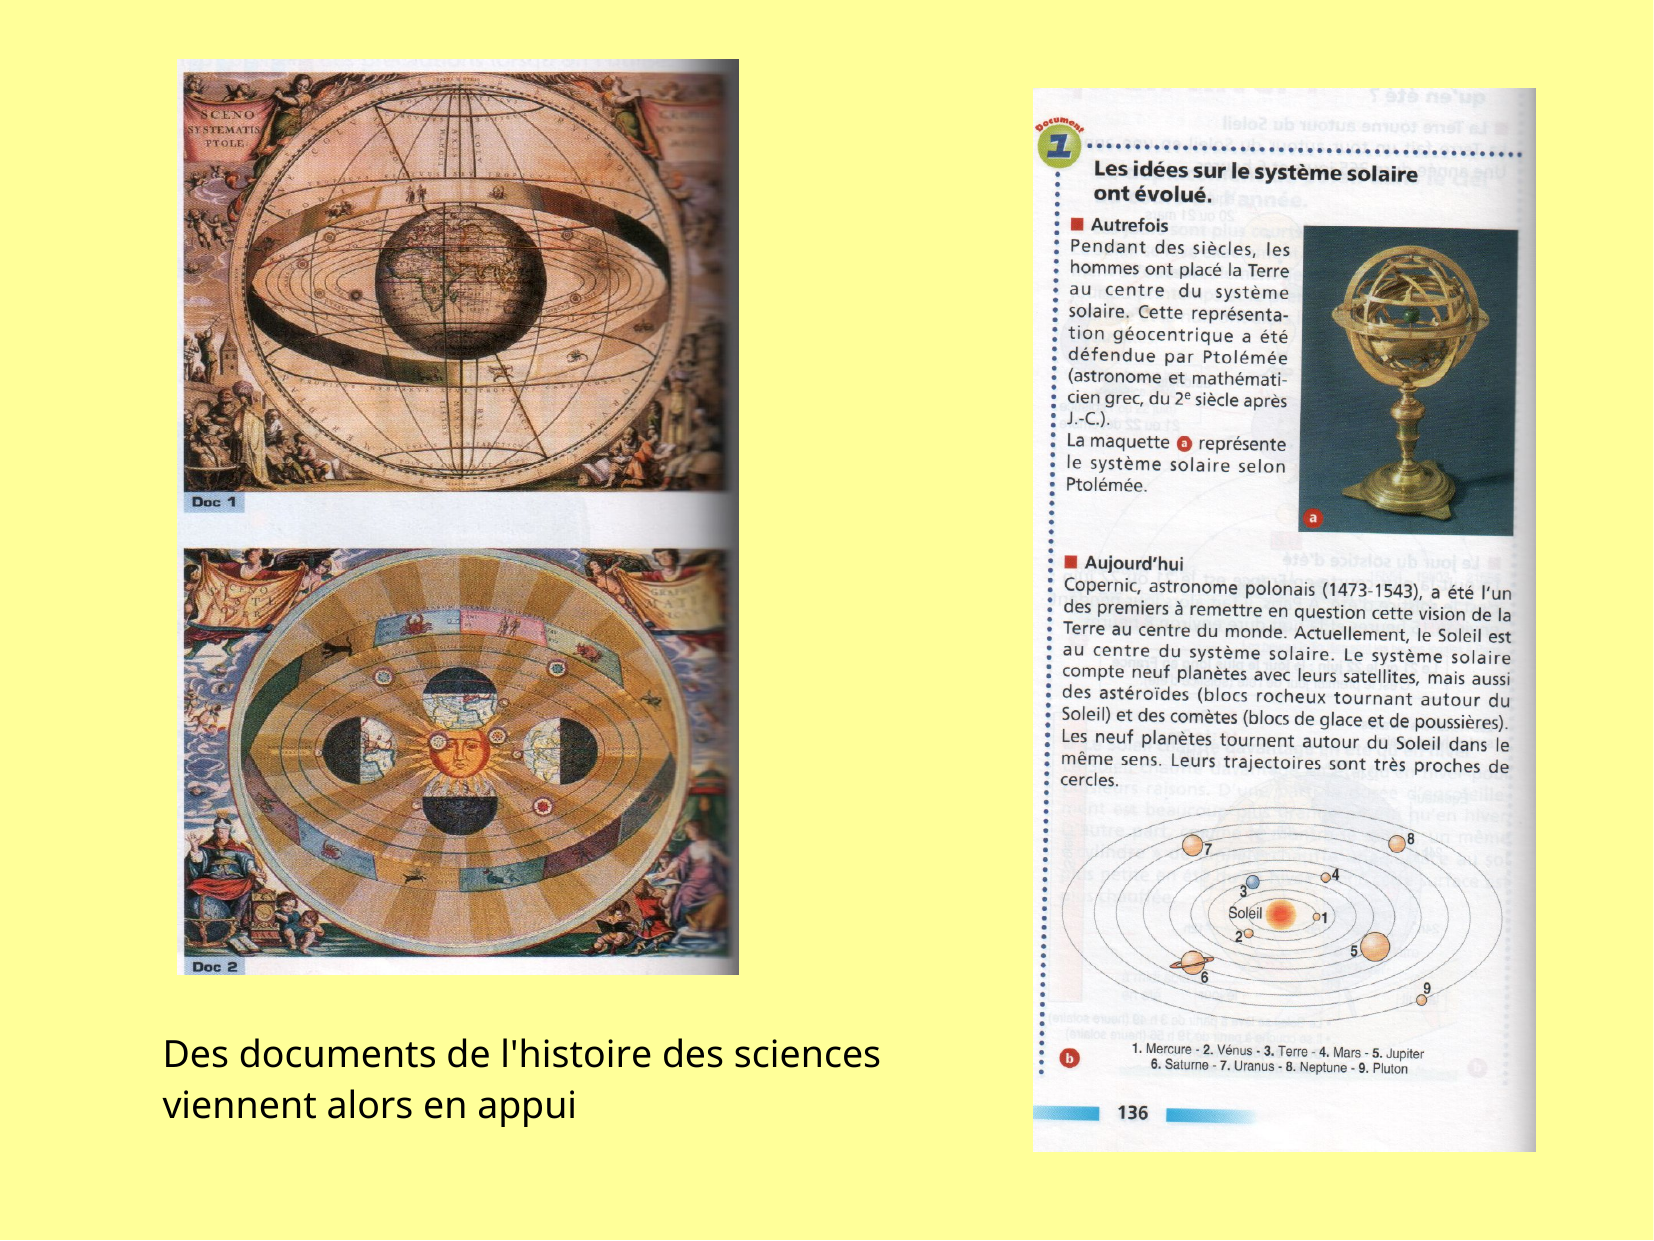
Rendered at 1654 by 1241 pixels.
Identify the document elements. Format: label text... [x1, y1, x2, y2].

picture [177, 59, 739, 975]
picture [1033, 88, 1536, 1152]
text_box Des documents de l'histoire des sciences viennent alors en appui [147, 1020, 975, 1123]
